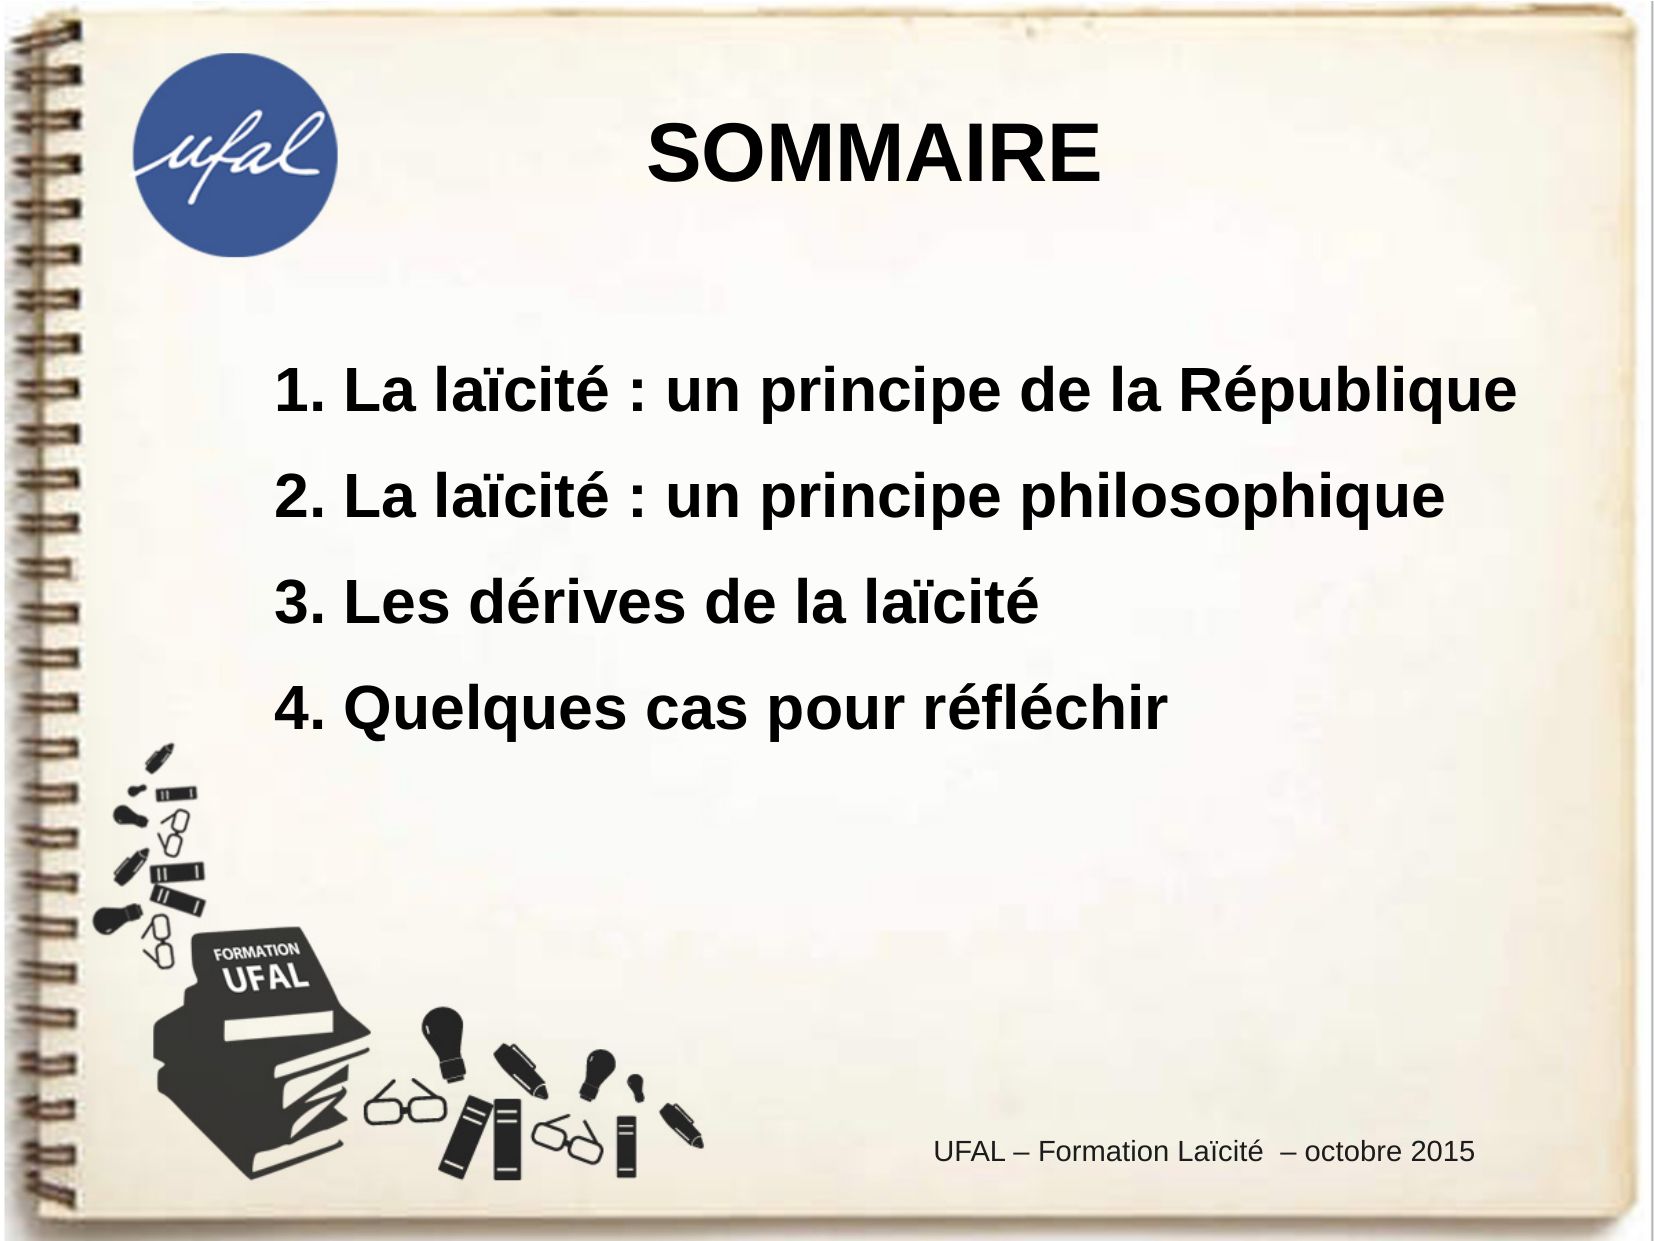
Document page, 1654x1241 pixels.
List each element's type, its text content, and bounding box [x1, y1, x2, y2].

text_box UFAL – Formation Laïcité – octobre 2015 [826, 1133, 1583, 1170]
picture [2, 1, 1654, 1241]
text_box 1. La laïcité : un principe de la République 2. La laïcité : un principe philosophique 3. Les dérives de la laïcité 4. Quelques cas pour réfléchir [259, 318, 1548, 780]
text_box SOMMAIRE [272, 81, 1478, 224]
